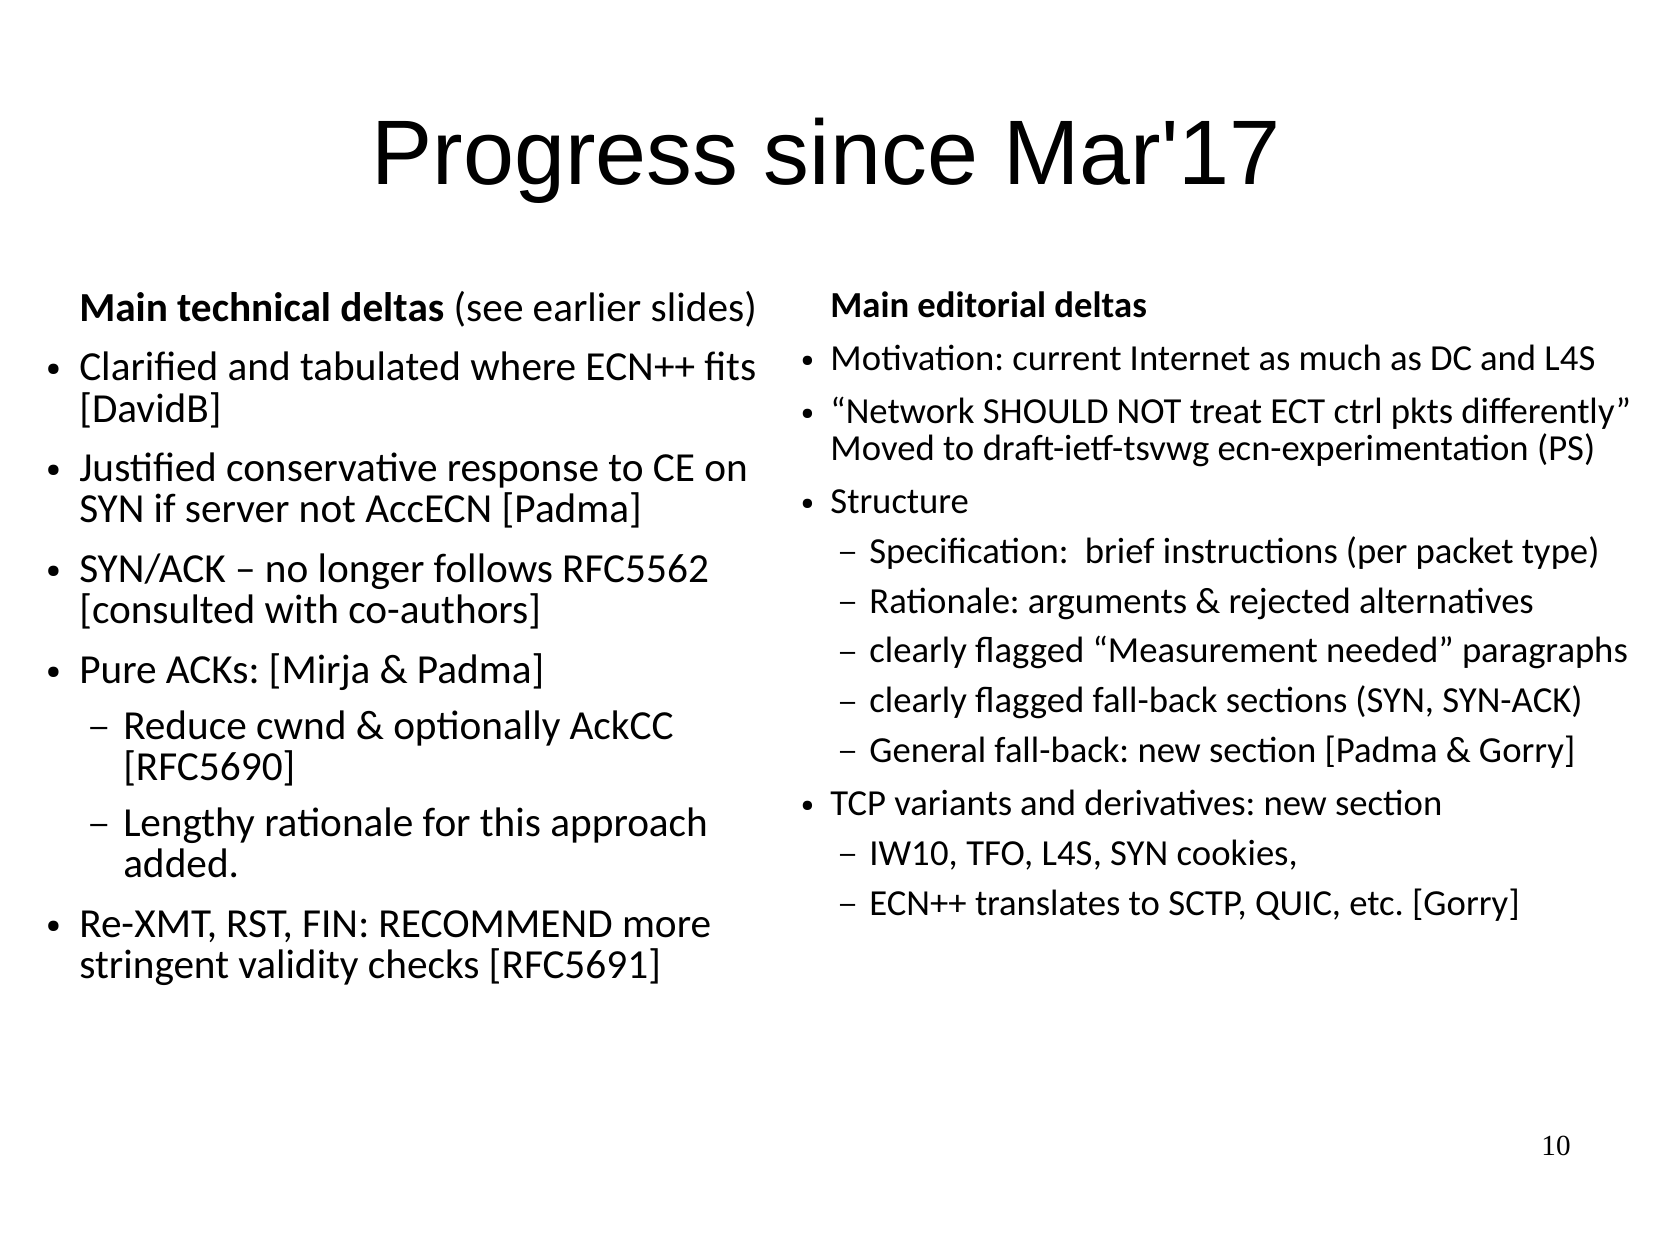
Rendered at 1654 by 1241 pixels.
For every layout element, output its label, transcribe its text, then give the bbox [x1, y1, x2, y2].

list Main editorial deltas Motivation: current Internet as much as DC and L4S “Network SHOULD NOT treat ECT ctrl pkts differently” Moved to draft-ietf-tsvwg ecn-experimentation (PS) Structure Specification: brief instructions (per packet type) Rationale: arguments & rejected alternatives clearly flagged “Measurement needed” paragraphs clearly flagged fall-back sections (SYN, SYN-ACK) General fall-back: new section [Padma & Gorry] TCP variants and derivatives: new section IW10, TFO, L4S, SYN cookies, ECN++ translates to SCTP, QUIC, etc. [Gorry] [791, 290, 1642, 1010]
list Main technical deltas (see earlier slides) Clarified and tabulated where ECN++ fits [DavidB] Justified conservative response to CE on SYN if server not AccECN [Padma] SYN/ACK – no longer follows RFC5562 [consulted with co-authors] Pure ACKs: [Mirja & Padma] Reduce cwnd & optionally AckCC [RFC5690] Lengthy rationale for this approach added. Re-XMT, RST, FIN: RECOMMEND more stringent validity checks [RFC5691] [35, 290, 762, 1010]
title Progress since Mar'17 [82, 49, 1571, 257]
